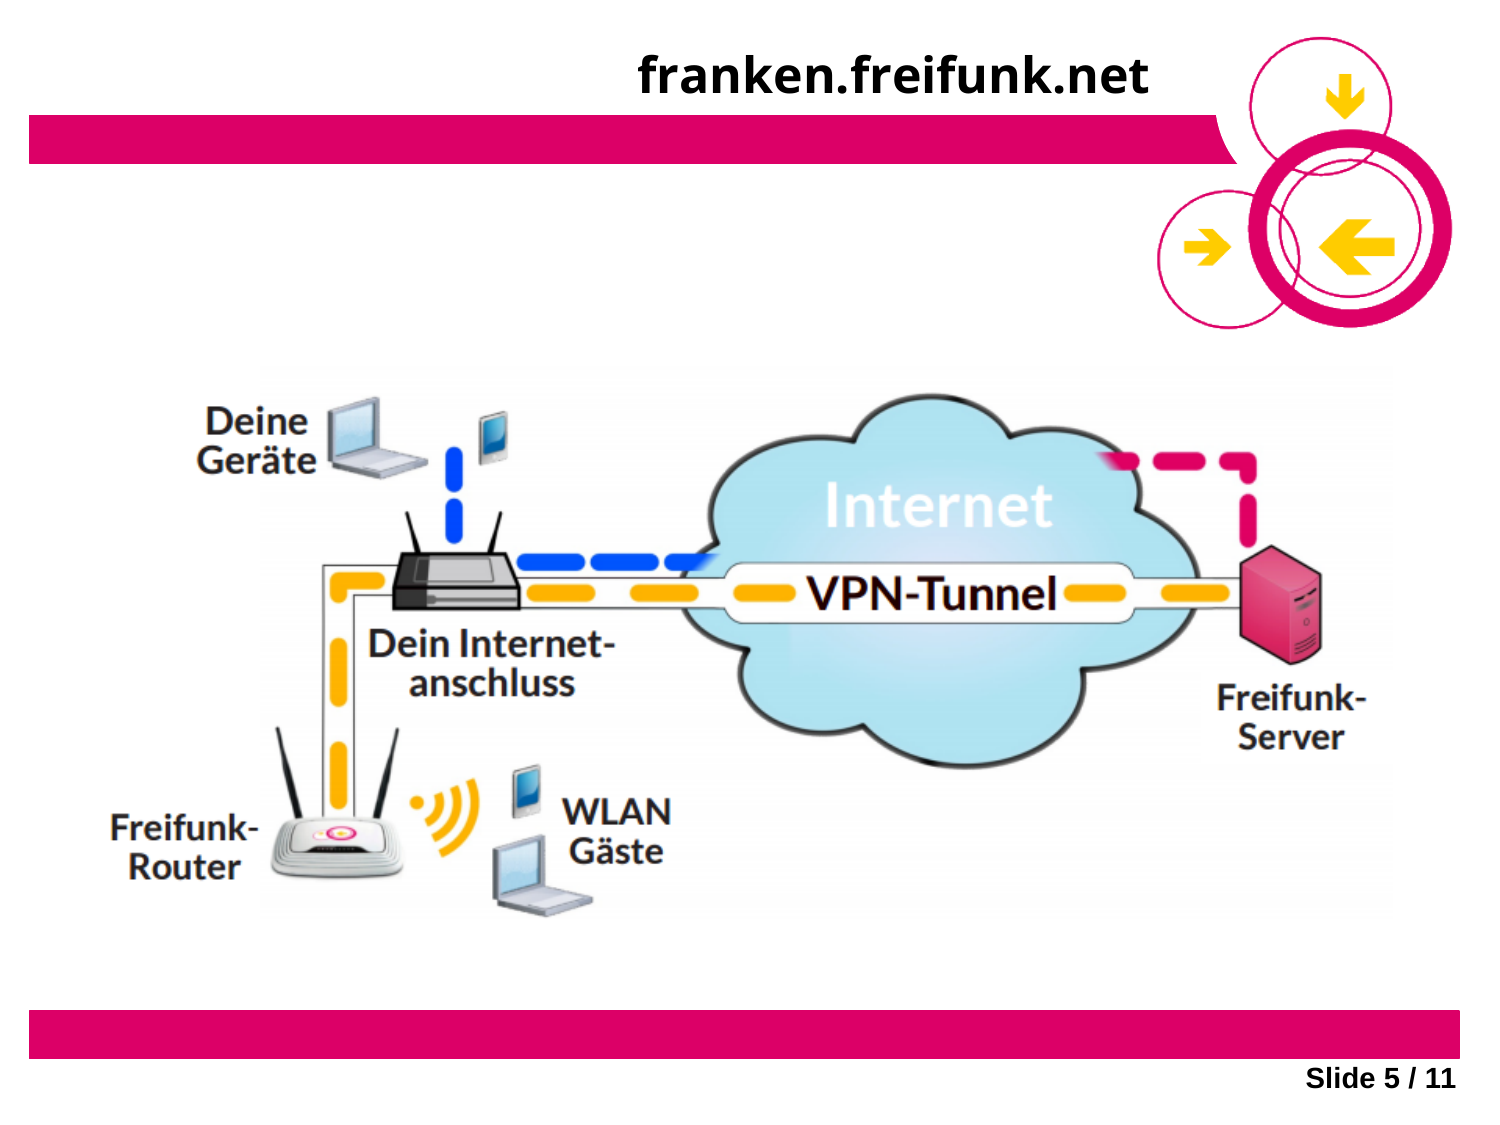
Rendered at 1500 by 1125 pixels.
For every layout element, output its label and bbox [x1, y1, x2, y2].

picture [1150, 32, 1461, 332]
picture [94, 366, 1393, 922]
